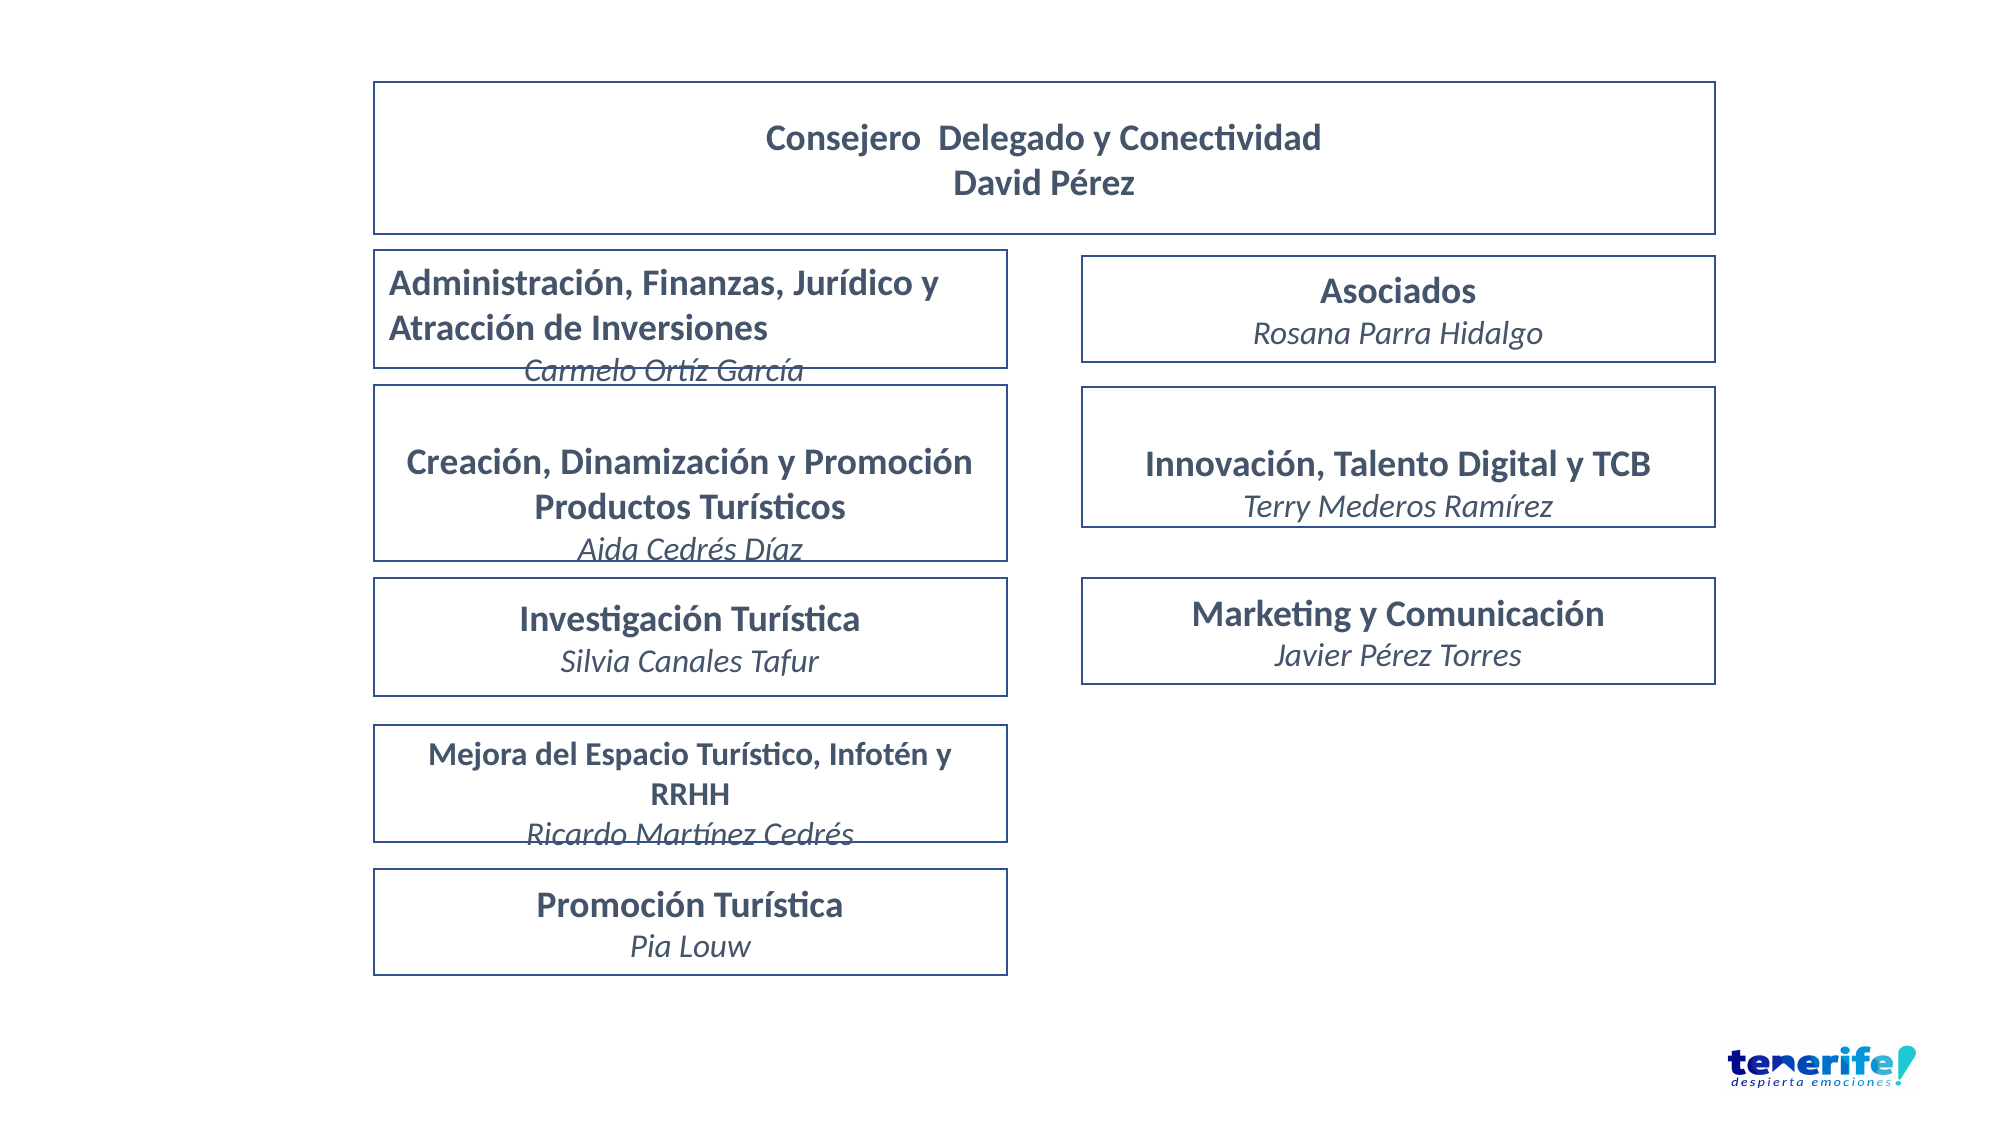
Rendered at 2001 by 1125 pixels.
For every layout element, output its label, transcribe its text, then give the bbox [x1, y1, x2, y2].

text_box Consejero Delegado y Conectividad David Pérez [374, 82, 1715, 234]
text_box Mejora del Espacio Turístico, Infotén y RRHH Ricardo Martínez Cedrés [374, 725, 1007, 842]
text_box Promoción Turística Pia Louw [374, 869, 1007, 975]
text_box Marketing y Comunicación Javier Pérez Torres [1082, 578, 1715, 684]
picture [1723, 1042, 1920, 1090]
text_box Investigación Turística Silvia Canales Tafur [374, 578, 1007, 696]
text_box Creación, Dinamización y Promoción Productos Turísticos Aida Cedrés Díaz [374, 385, 1007, 561]
text_box Asociados Rosana Parra Hidalgo [1082, 256, 1715, 362]
text_box Innovación, Talento Digital y TCB Terry Mederos Ramírez [1082, 387, 1715, 527]
text_box Administración, Finanzas, Jurídico y Atracción de Inversiones Carmelo Ortíz García [374, 250, 1007, 368]
